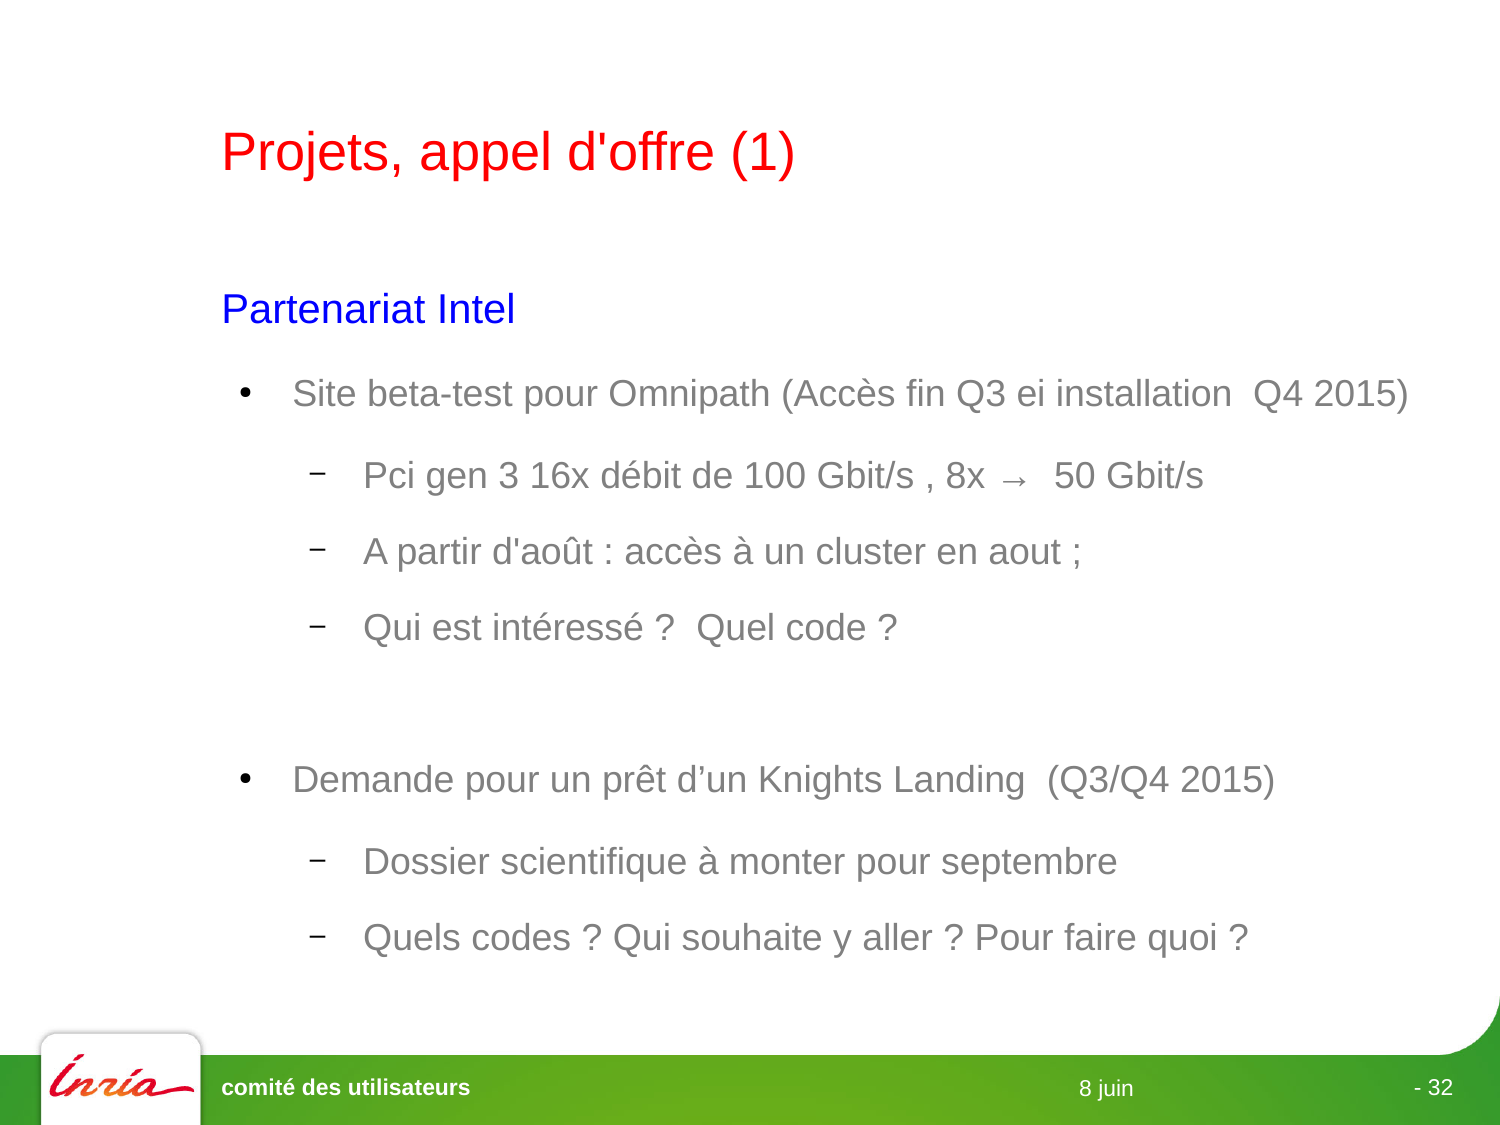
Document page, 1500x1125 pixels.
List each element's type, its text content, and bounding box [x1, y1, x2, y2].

picture [0, 947, 1500, 1125]
title Projets, appel d'offre (1) [221, 57, 1459, 246]
list Partenariat Intel Site beta-test pour Omnipath (Accès fin Q3 ei installation Q4 2015) Pci gen 3 16x débit de 100 Gbit/s , 8x → 50 Gbit/s A partir d'août : accès à un cluster en aout ; Qui est intéressé ? Quel code ? Demande pour un prêt d’un Knights Landing (Q3/Q4 2015) Dossier scientifique à monter pour septembre Quels codes ? Qui souhaite y aller ? Pour faire quoi ? [221, 274, 1459, 1054]
